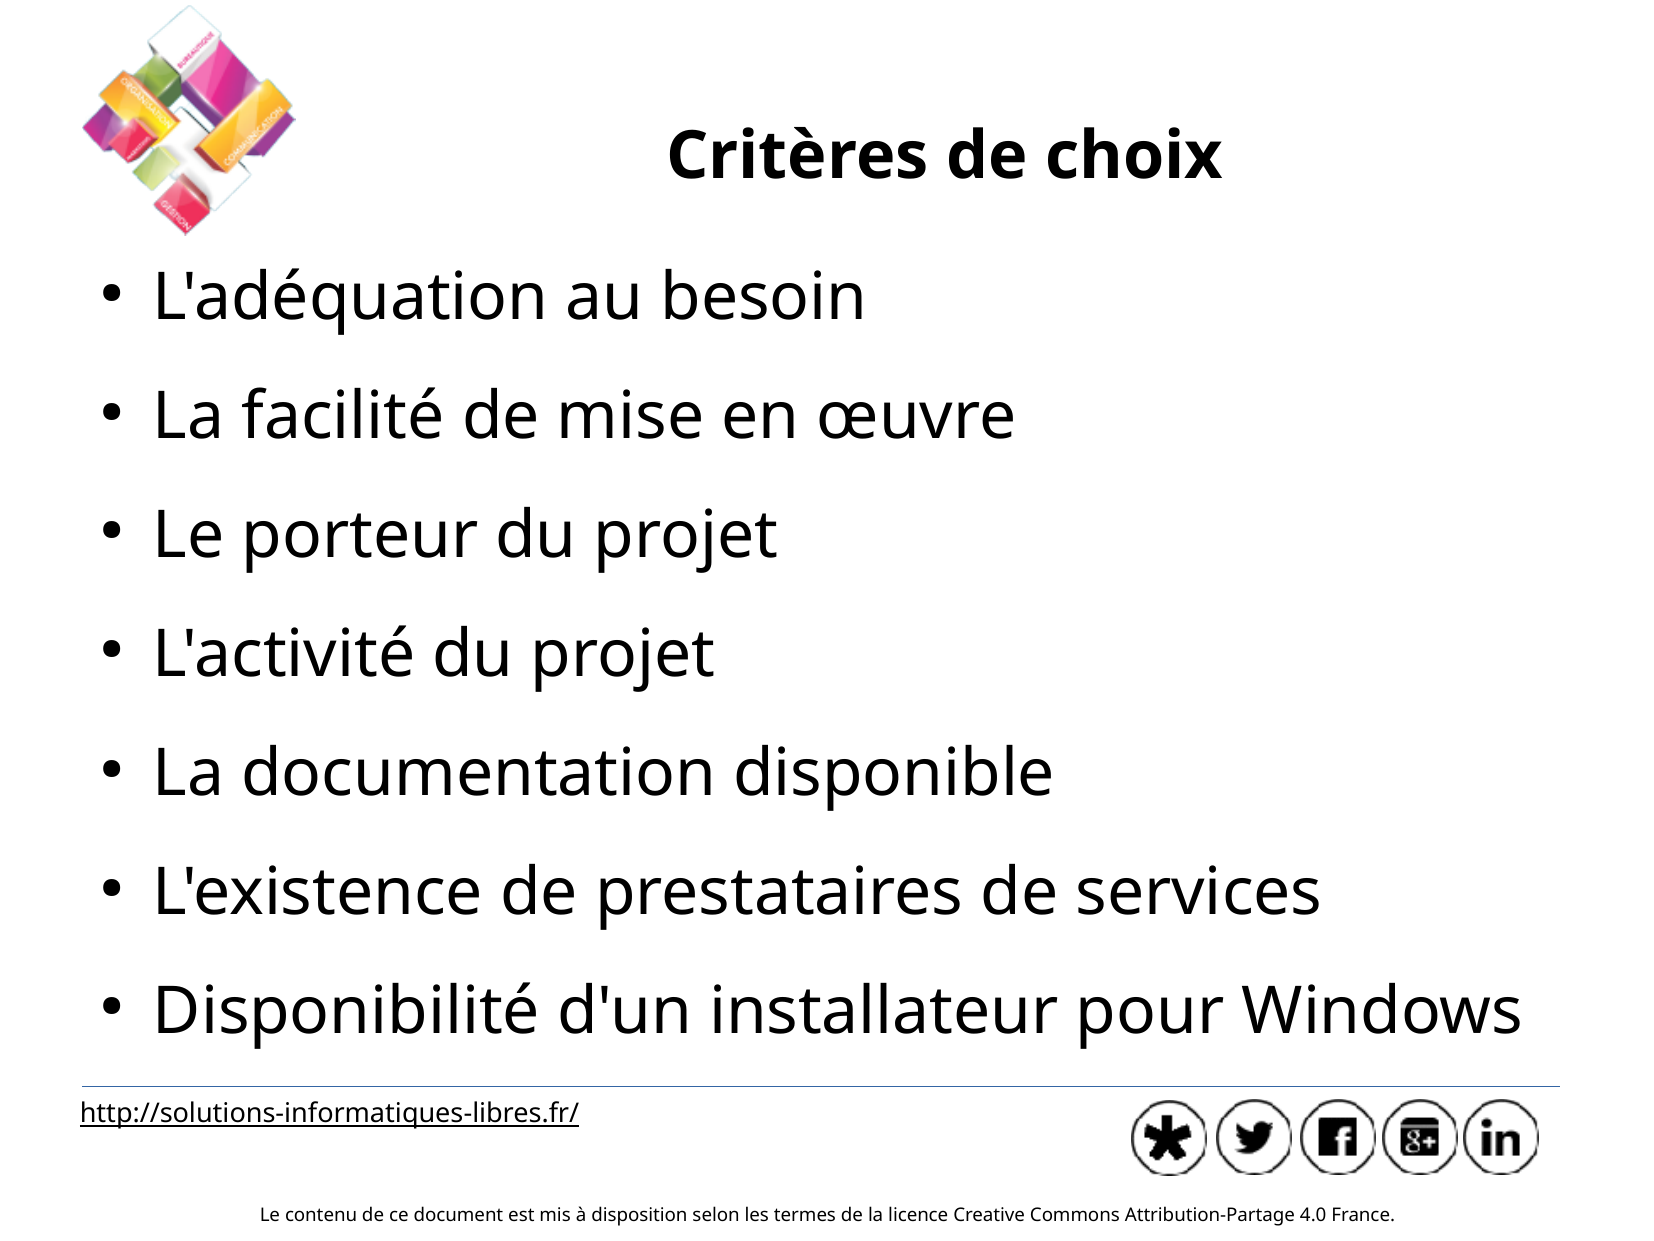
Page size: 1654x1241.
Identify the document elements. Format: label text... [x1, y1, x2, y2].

picture [1131, 1100, 1207, 1176]
picture [1463, 1099, 1539, 1175]
picture [1382, 1099, 1458, 1175]
picture [1300, 1099, 1376, 1175]
title Critères de choix [318, 49, 1571, 257]
picture [82, 5, 296, 236]
list L'adéquation au besoin La facilité de mise en œuvre Le porteur du projet L'activité du projet La documentation disponible L'existence de prestataires de services Disponibilité d'un installateur pour Windows [82, 249, 1538, 1063]
picture [1216, 1099, 1292, 1175]
